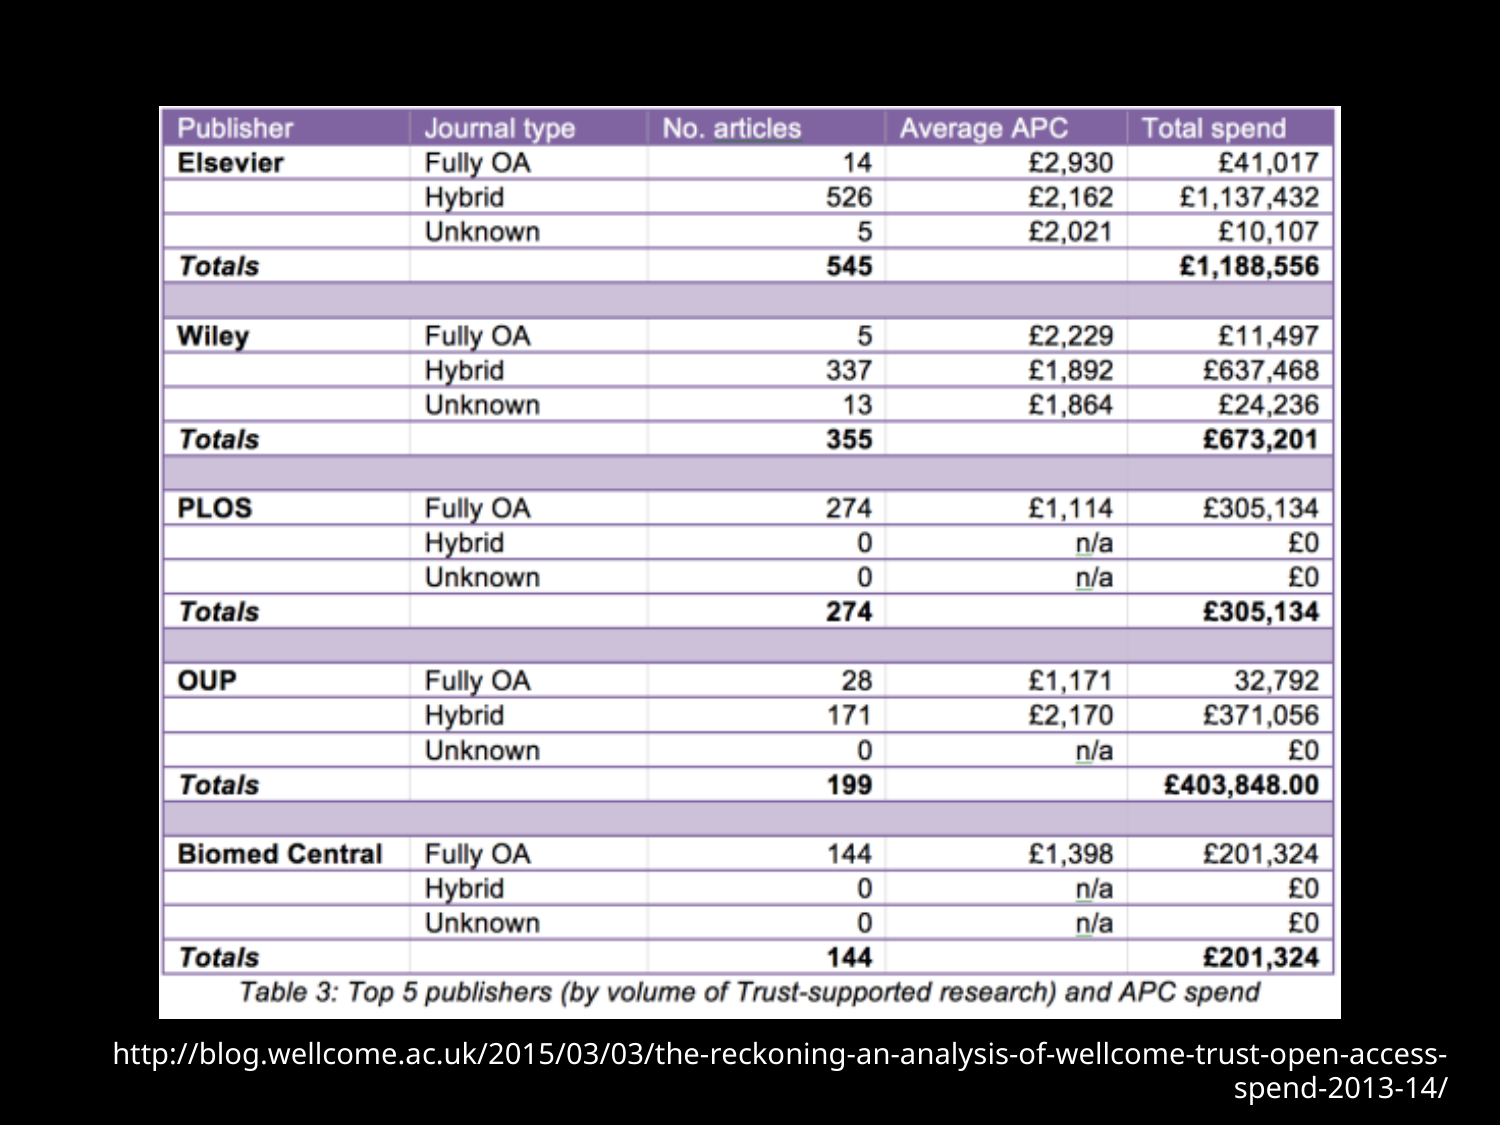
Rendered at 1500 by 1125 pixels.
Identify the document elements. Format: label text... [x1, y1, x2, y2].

picture [159, 106, 1341, 1019]
text_box http://blog.wellcome.ac.uk/2015/03/03/the-reckoning-an-analysis-of-wellcome-trust-open-access-spend-2013-14/ [31, 1030, 1464, 1125]
